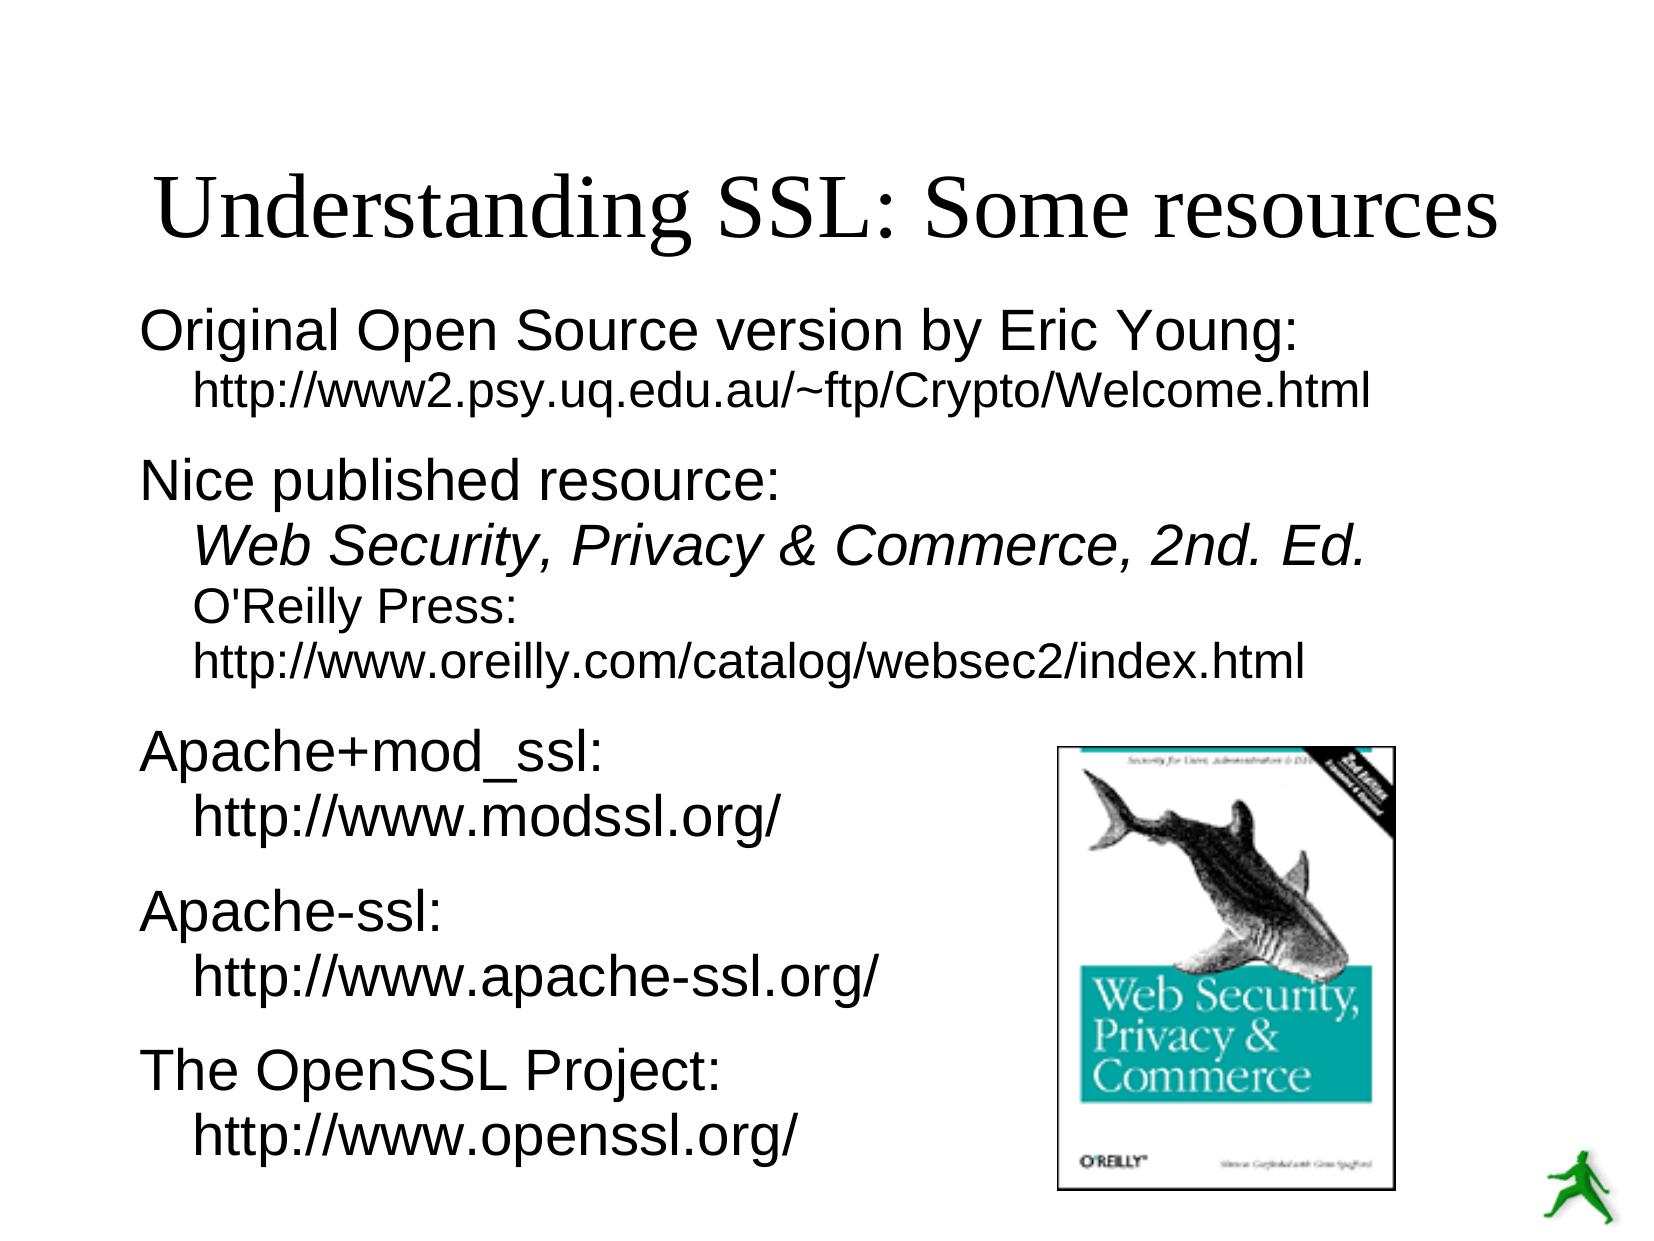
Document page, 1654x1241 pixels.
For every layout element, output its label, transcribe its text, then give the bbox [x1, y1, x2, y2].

picture [1541, 1135, 1634, 1227]
list Original Open Source version by Eric Young: http://www2.psy.uq.edu.au/~ftp/Crypto/Welcome.html Nice published resource: Web Security, Privacy & Commerce, 2nd. Ed. O'Reilly Press: http://www.oreilly.com/catalog/websec2/index.html Apache+mod_ssl: http://www.modssl.org/ Apache-ssl: http://www.apache-ssl.org/ The OpenSSL Project: http://www.openssl.org/ [121, 297, 1572, 1221]
title Understanding SSL: Some resources [121, 101, 1534, 297]
picture [1057, 746, 1396, 1191]
